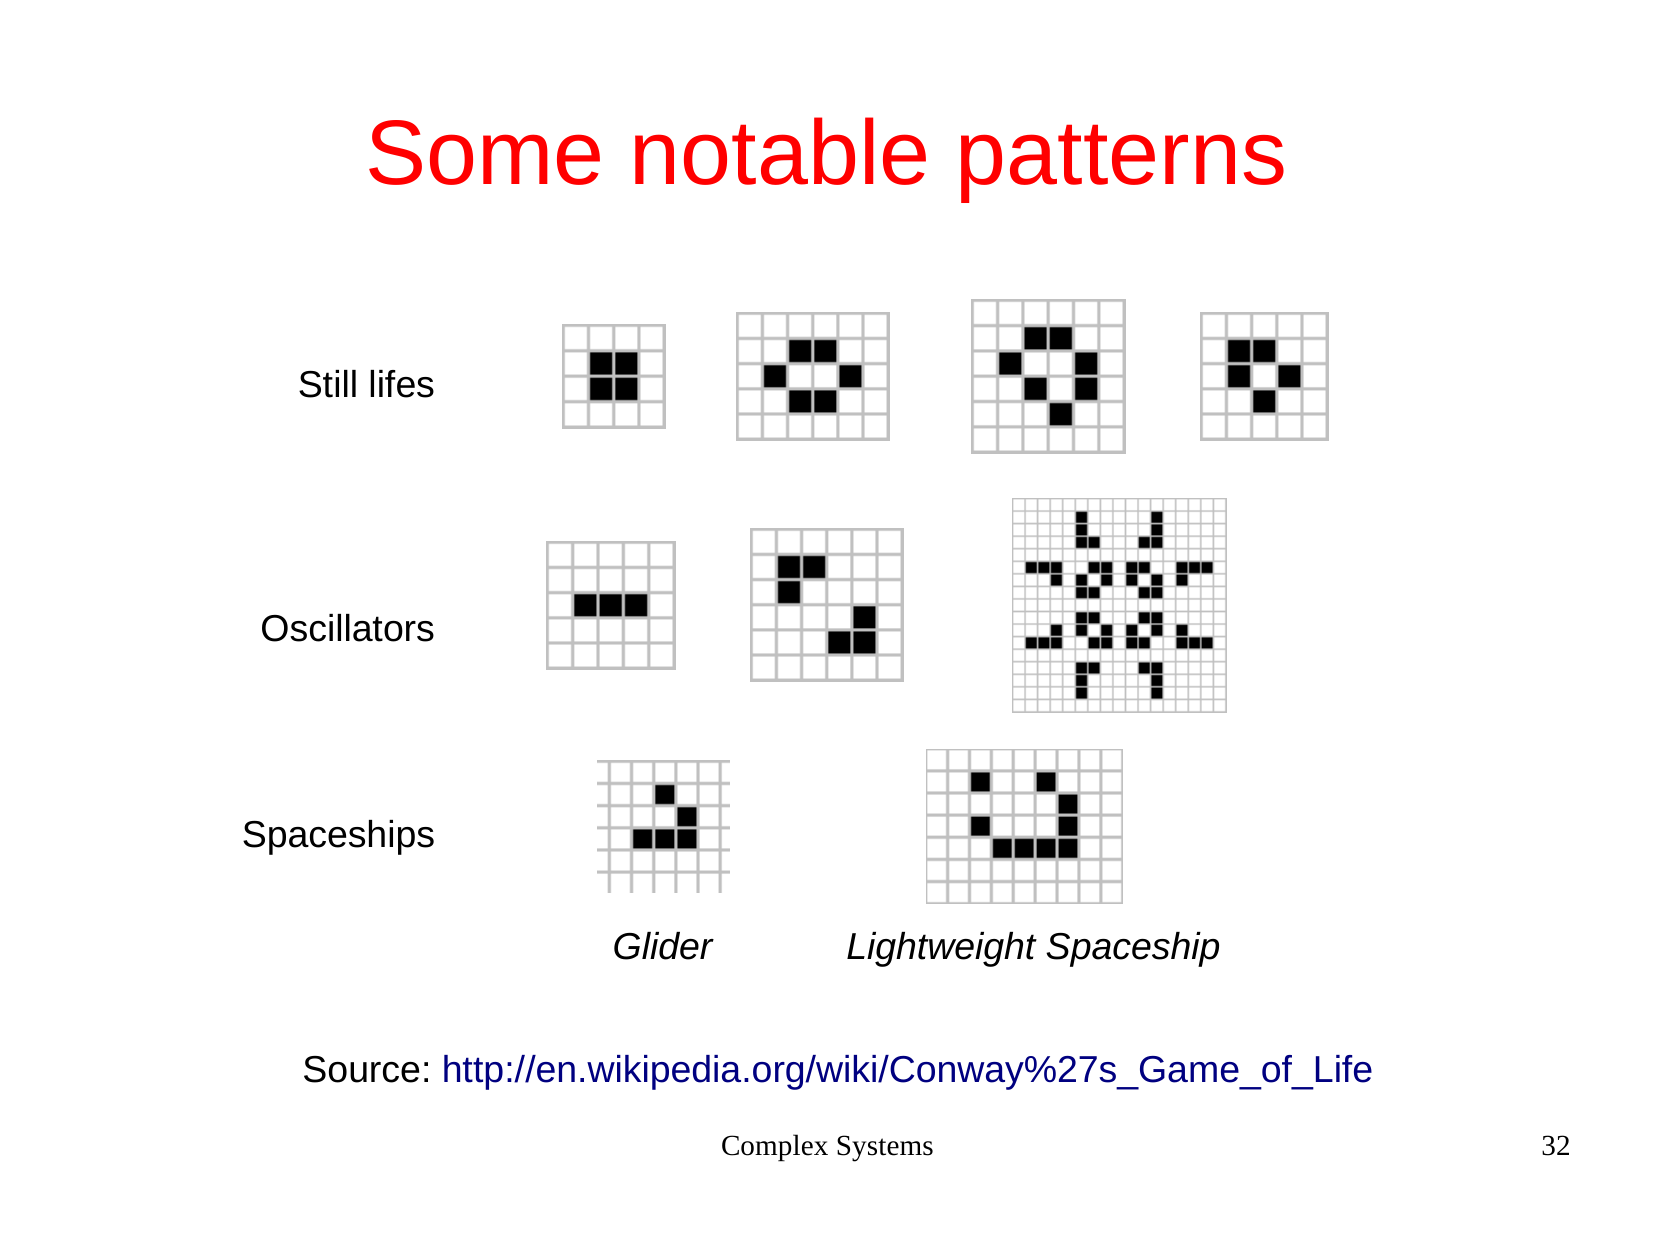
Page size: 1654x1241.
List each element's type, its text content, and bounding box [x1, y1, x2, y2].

text_box Source: http://en.wikipedia.org/wiki/Conway%27s_Game_of_Life [287, 1041, 1399, 1099]
picture [1200, 312, 1329, 441]
picture [562, 324, 666, 429]
text_box Lightweight Spaceship [831, 918, 1236, 976]
text_box Oscillators [245, 600, 451, 657]
picture [971, 299, 1126, 454]
picture [926, 749, 1123, 904]
picture [1012, 498, 1227, 713]
picture [546, 541, 676, 670]
title Some notable patterns [82, 49, 1571, 257]
text_box Glider [597, 918, 728, 976]
picture [750, 528, 904, 683]
picture [597, 760, 730, 893]
text_box Spaceships [227, 805, 451, 863]
text_box Still lifes [283, 355, 451, 413]
picture [736, 312, 890, 441]
